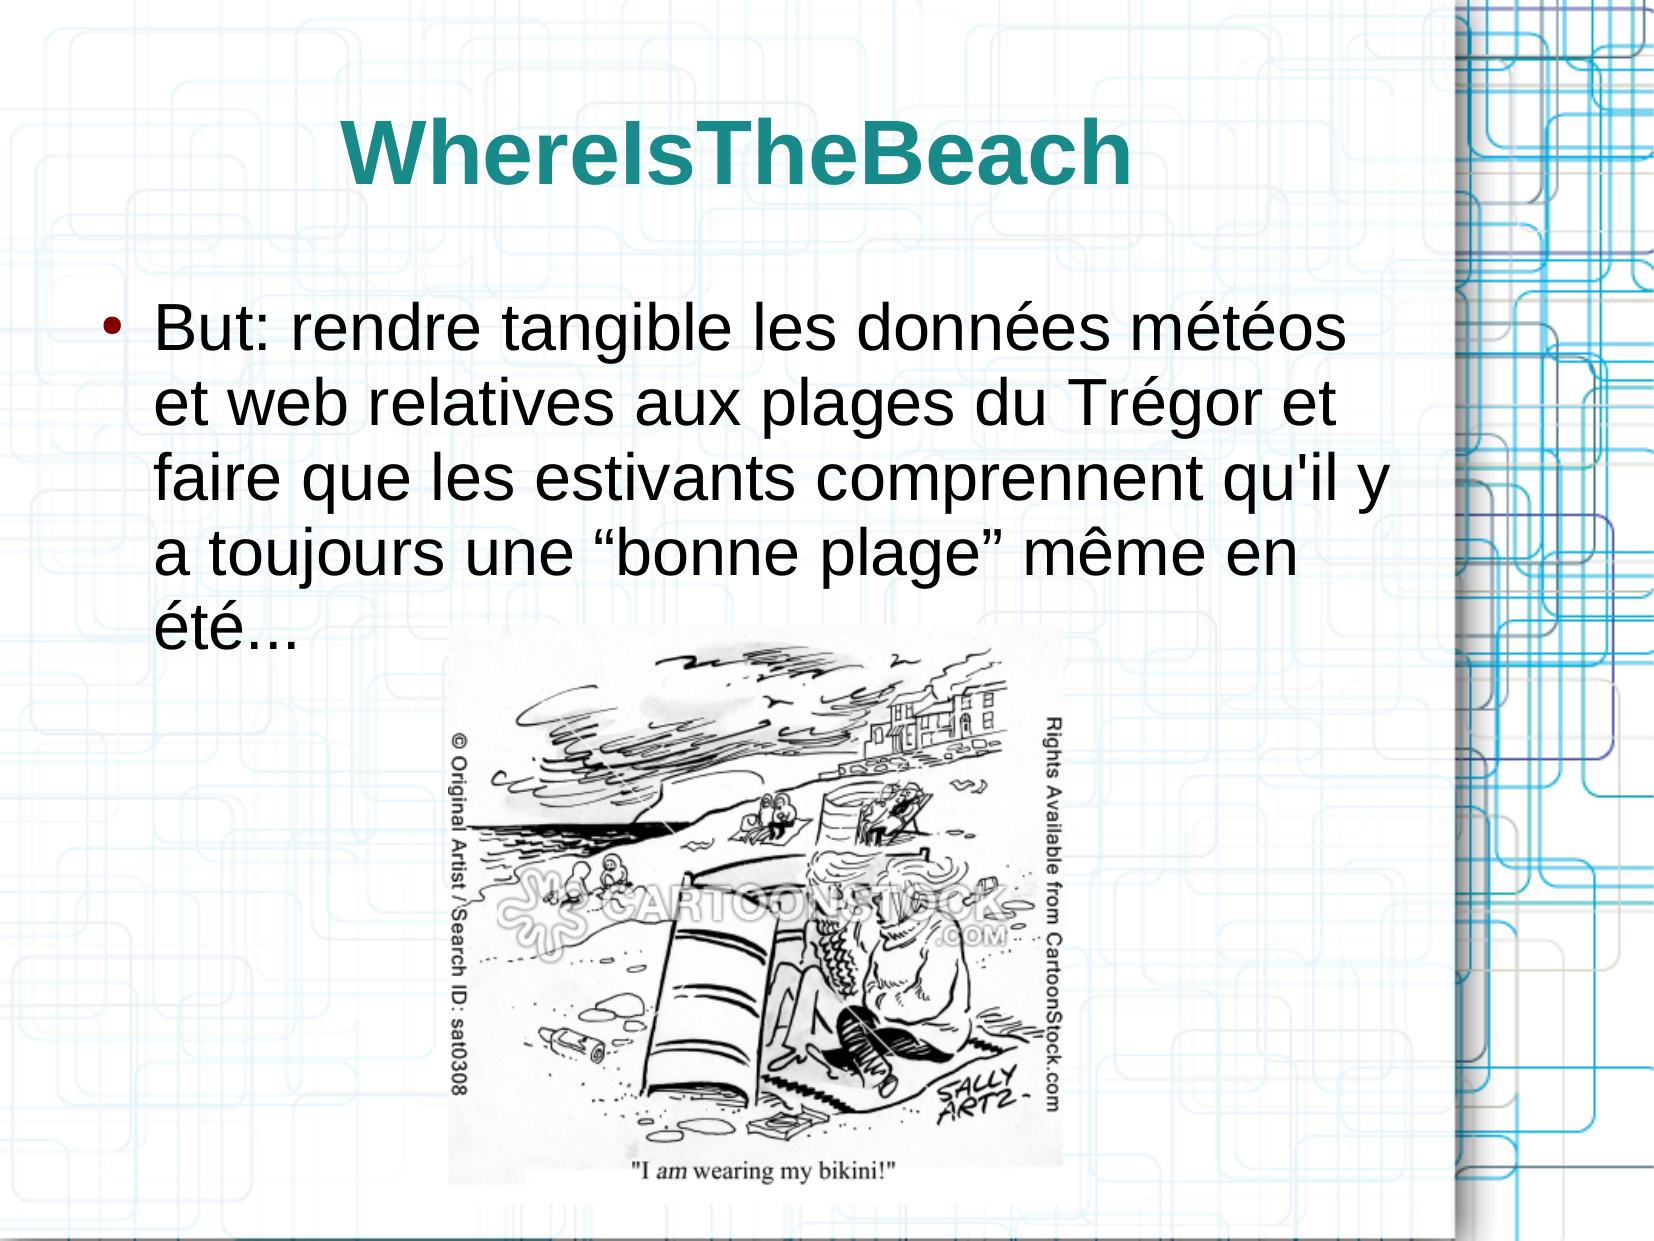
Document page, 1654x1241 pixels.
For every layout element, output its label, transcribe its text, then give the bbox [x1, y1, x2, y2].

title WhereIsTheBeach [59, 49, 1418, 257]
list But: rendre tangible les données météos et web relatives aux plages du Trégor et faire que les estivants comprennent qu'il y a toujours une “bonne plage” même en été... [82, 290, 1418, 1205]
picture [0, 0, 1654, 1241]
